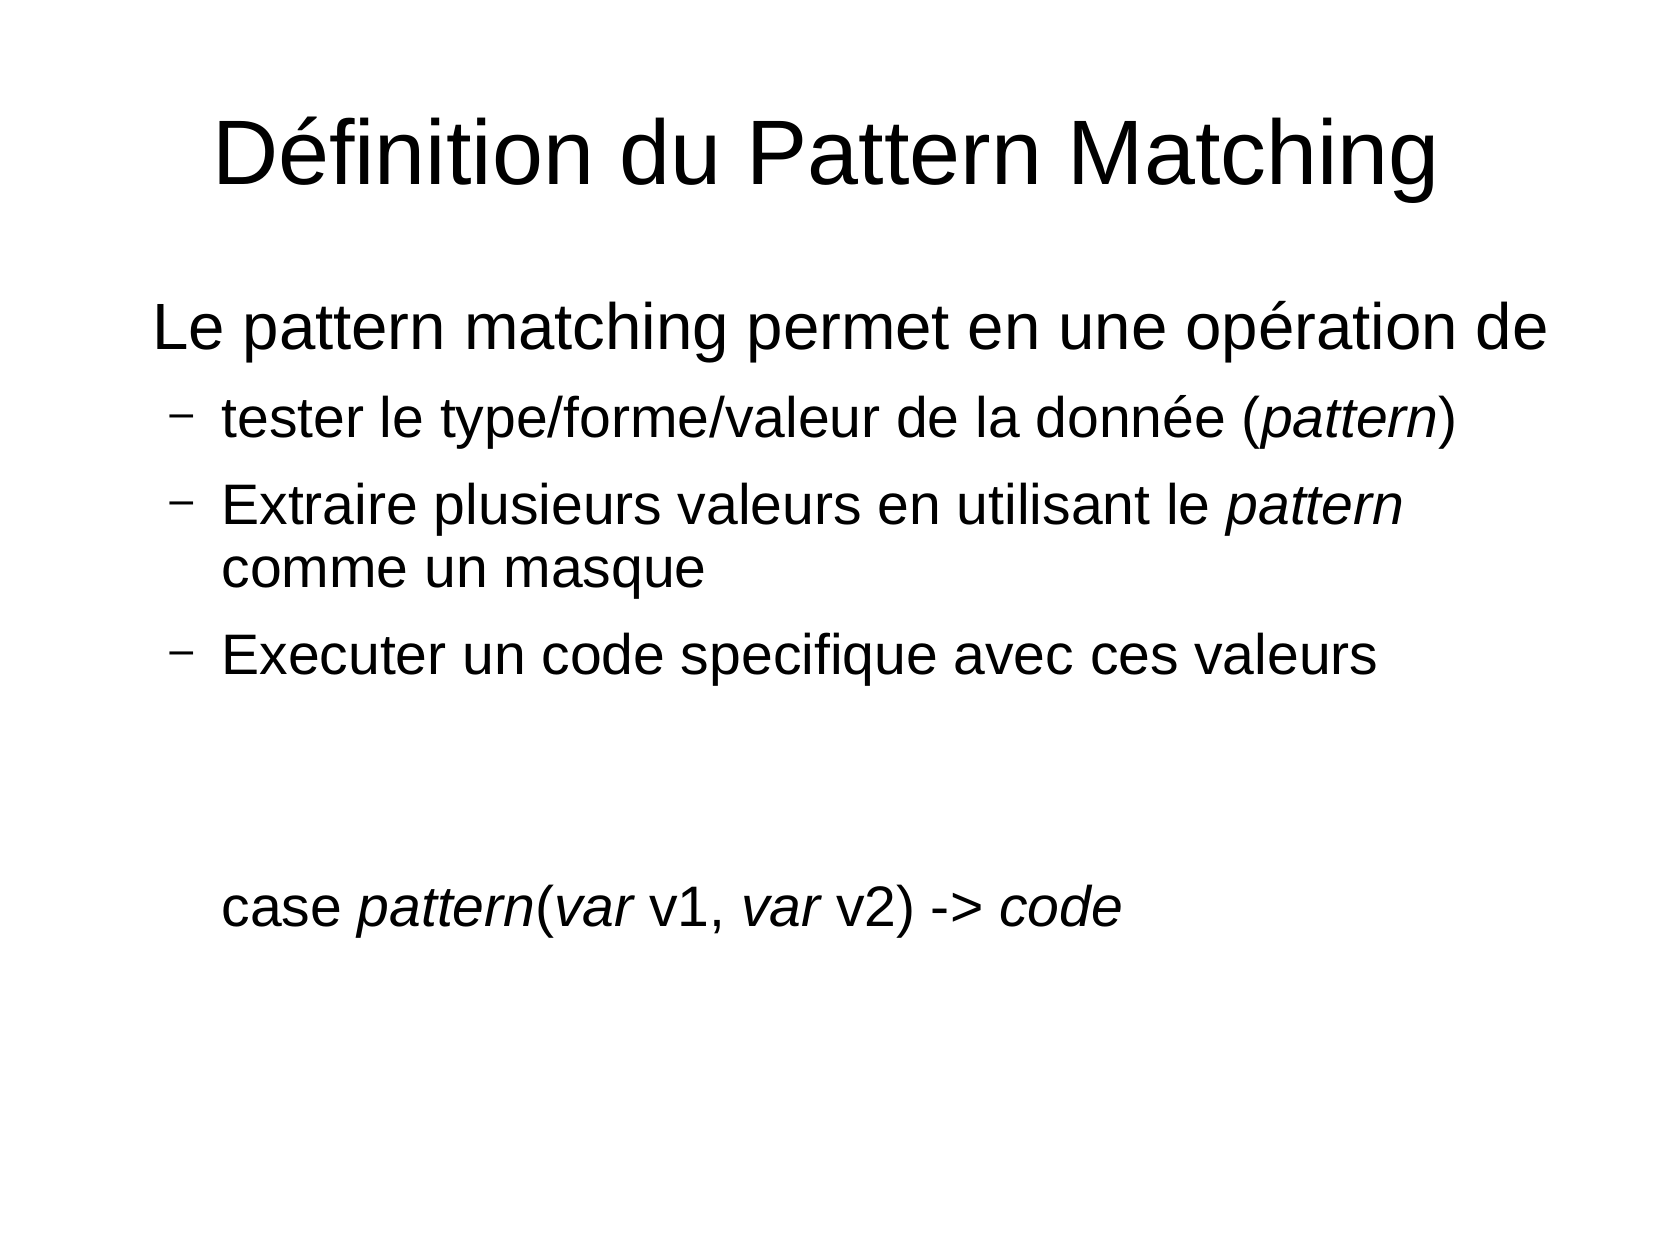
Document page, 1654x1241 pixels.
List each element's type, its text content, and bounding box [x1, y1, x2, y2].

list Le pattern matching permet en une opération de tester le type/forme/valeur de la donnée (pattern) Extraire plusieurs valeurs en utilisant le pattern comme un masque Executer un code specifique avec ces valeurs case pattern(var v1, var v2) -> code [82, 290, 1571, 1010]
title Définition du Pattern Matching [82, 49, 1571, 257]
